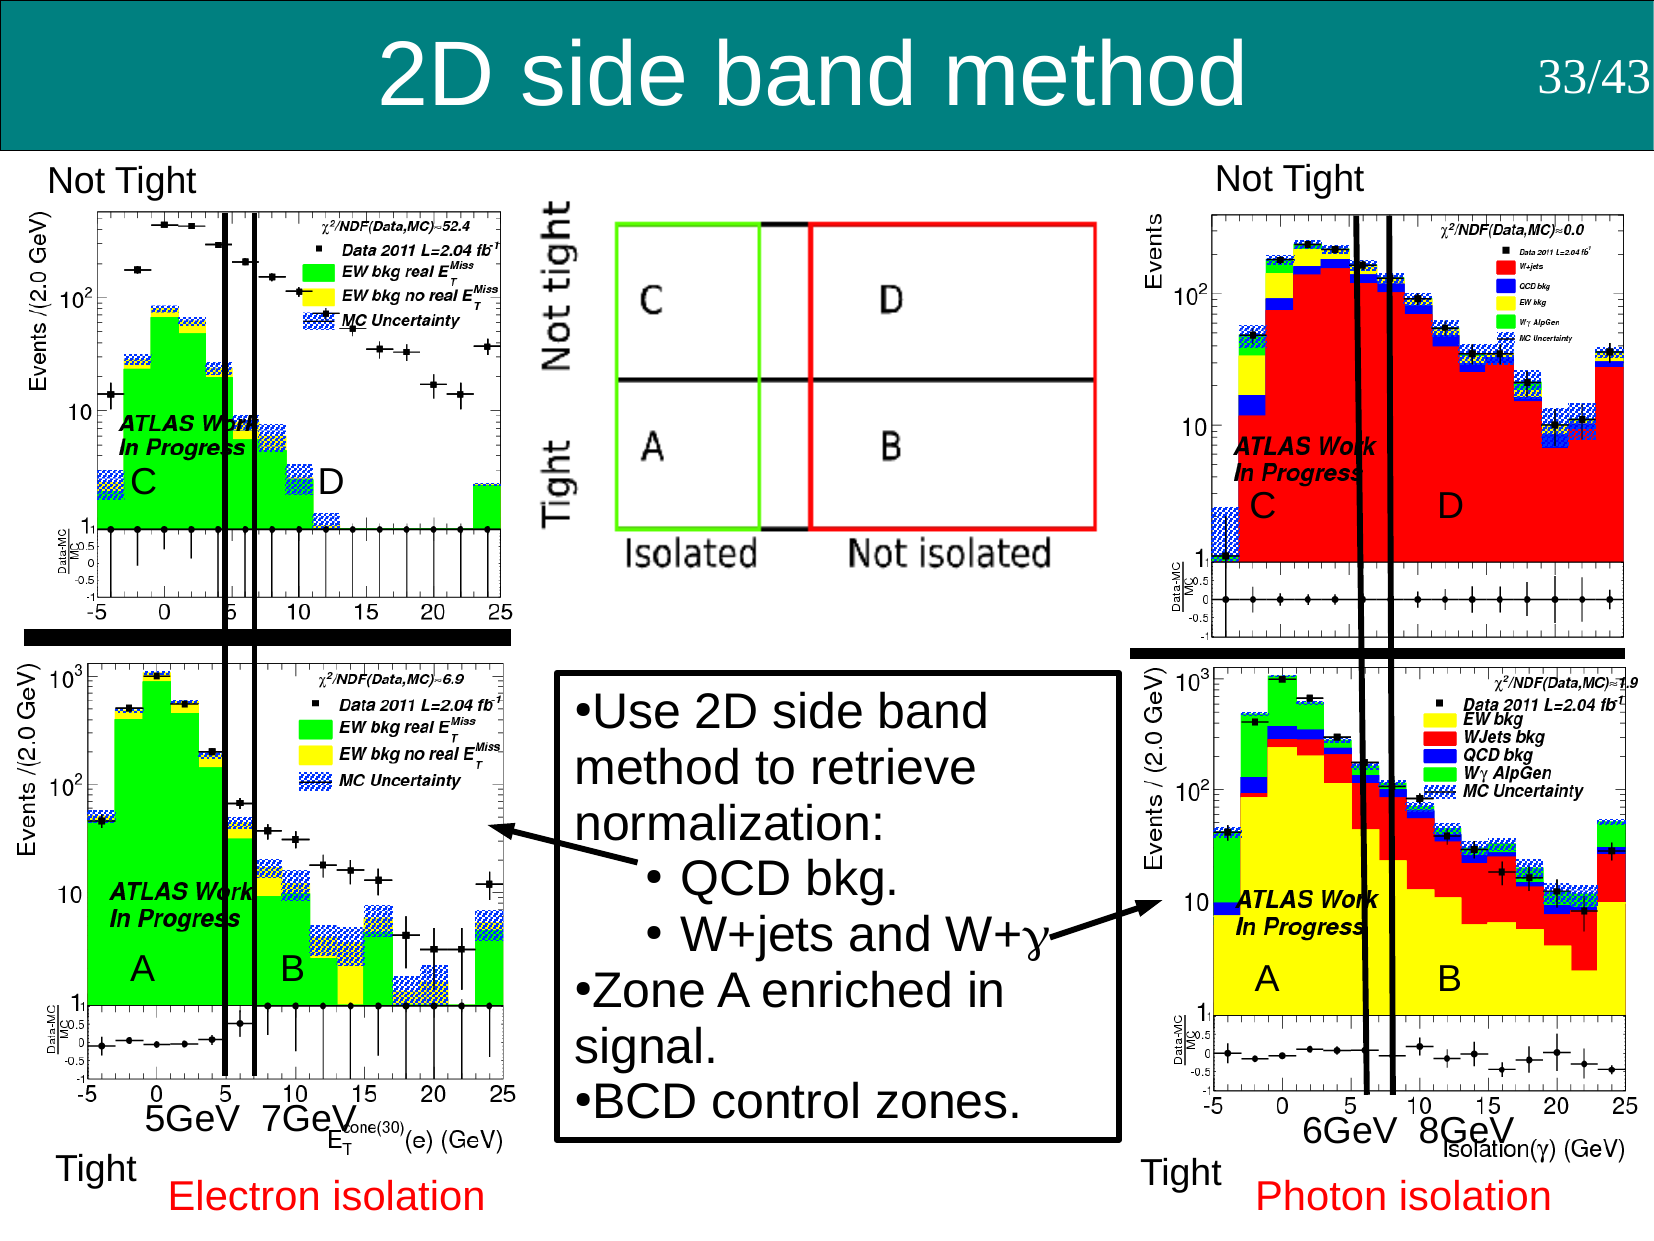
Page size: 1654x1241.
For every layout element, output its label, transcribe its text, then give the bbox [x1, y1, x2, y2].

text_box B [262, 937, 338, 1001]
text_box C [1234, 477, 1301, 534]
text_box A [112, 937, 188, 1001]
title 2D side band method [82, 22, 1571, 126]
text_box Electron isolation [150, 1162, 601, 1230]
text_box Tight [1125, 1143, 1258, 1201]
text_box Not Tight [1200, 150, 1426, 207]
text_box D [300, 450, 376, 513]
text_box 6GeV 8GeV [1212, 1102, 1576, 1159]
text_box A [1239, 949, 1306, 1007]
picture [530, 170, 1651, 1176]
text_box Tight [37, 1137, 157, 1201]
text_box C [112, 450, 188, 513]
text_box Not Tight [32, 152, 258, 209]
text_box 5GeV 7GeV [126, 1087, 376, 1151]
text_box Photon isolation [1237, 1162, 1613, 1230]
text_box B [1422, 950, 1489, 1007]
text_box Use 2D side band method to retrieve normalization: QCD bkg. W+jets and W+ Zone A enriched in signal. BCD control zones. [556, 672, 1120, 1140]
picture [3, 187, 529, 1163]
text_box D [1422, 477, 1489, 534]
